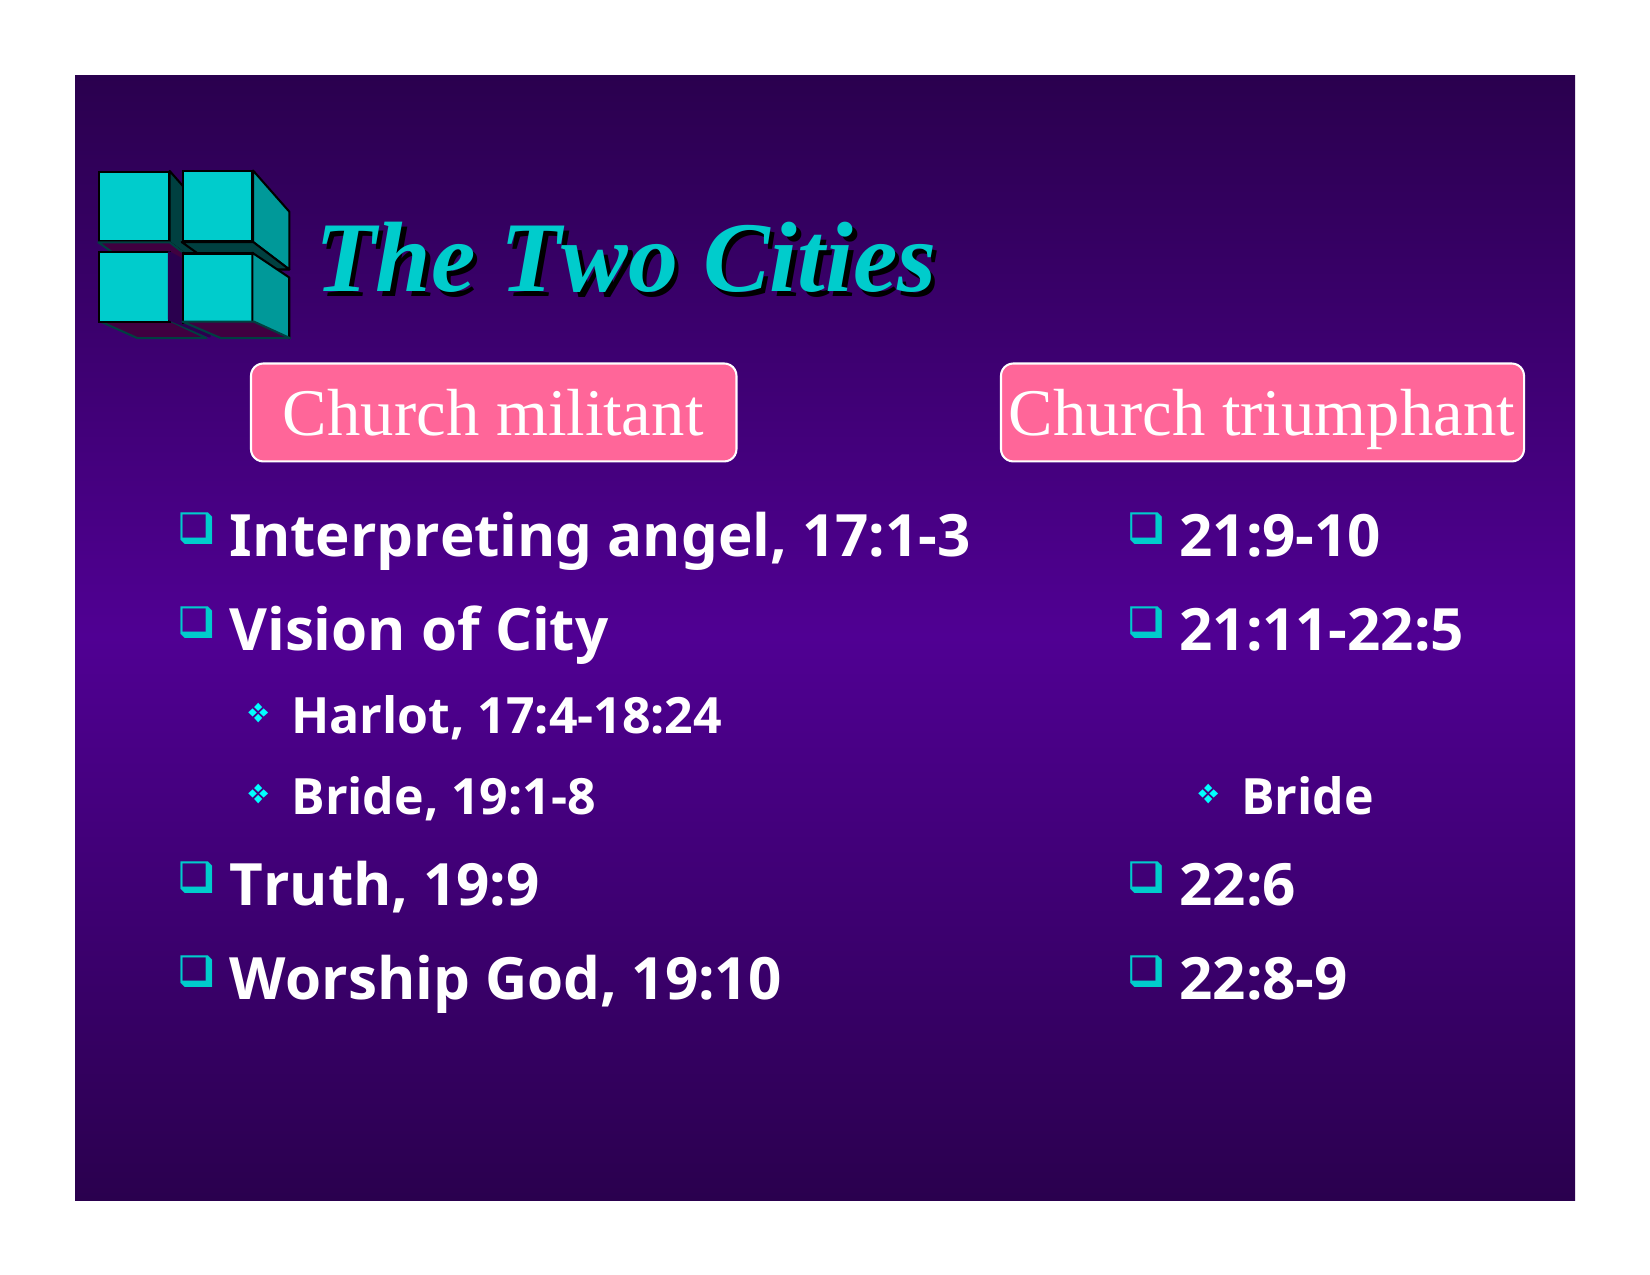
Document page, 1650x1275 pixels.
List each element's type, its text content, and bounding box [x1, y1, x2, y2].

title The Two Cities [299, 153, 1463, 363]
text_box Church triumphant [1000, 363, 1525, 462]
list Interpreting angel, 17:1-3 Vision of City Harlot, 17:4-18:24 Bride, 19:1-8 Truth, 19:9 Worship God, 19:10 [162, 487, 1112, 1163]
text_box Church militant [250, 363, 737, 462]
list 21:9-10 21:11-22:5 Bride 22:6 22:8-9 [1112, 487, 1538, 1163]
